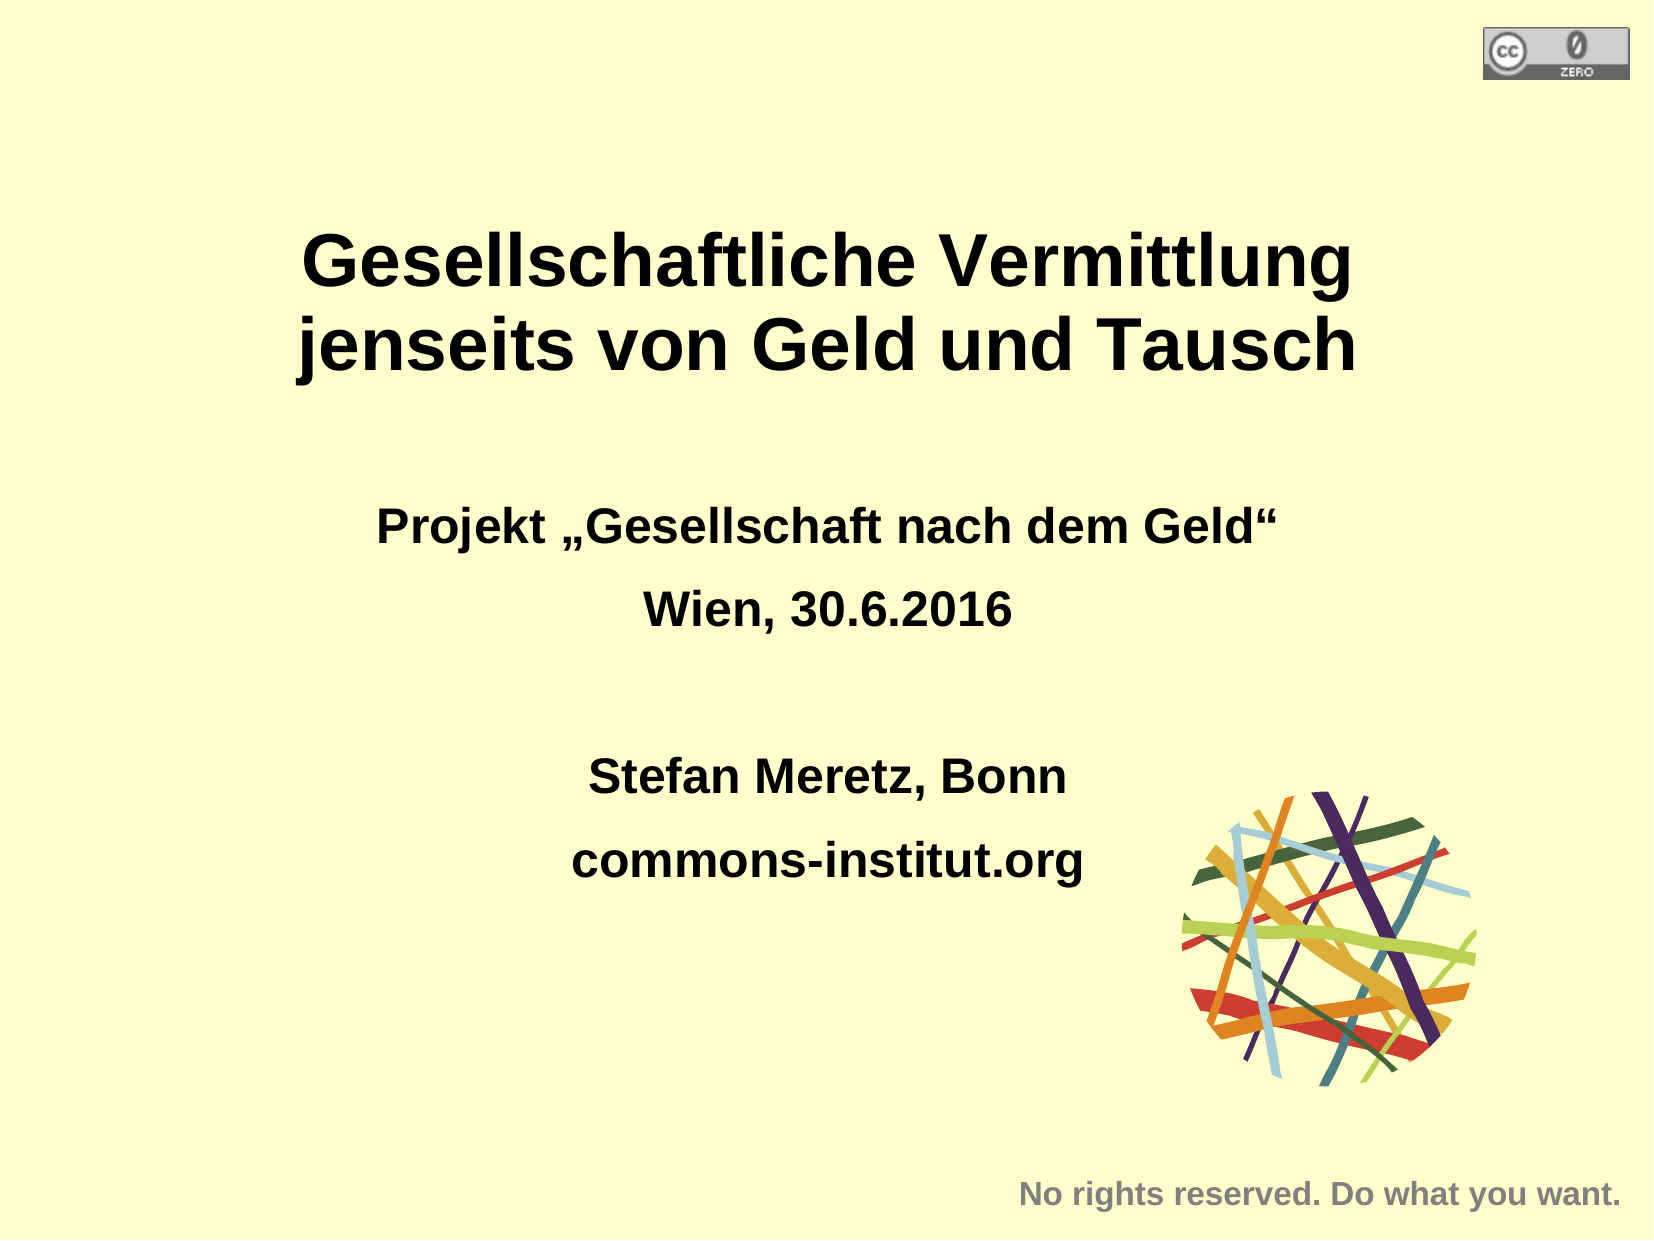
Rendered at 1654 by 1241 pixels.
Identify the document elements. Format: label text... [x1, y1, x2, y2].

picture [1181, 791, 1477, 1087]
picture [1483, 27, 1630, 80]
subtitle Gesellschaftliche Vermittlung jenseits von Geld und Tausch Projekt „Gesellschaft nach dem Geld“ Wien, 30.6.2016 Stefan Meretz, Bonn commons-institut.org [92, 149, 1565, 957]
text_box No rights reserved. Do what you want. [1003, 1167, 1642, 1221]
